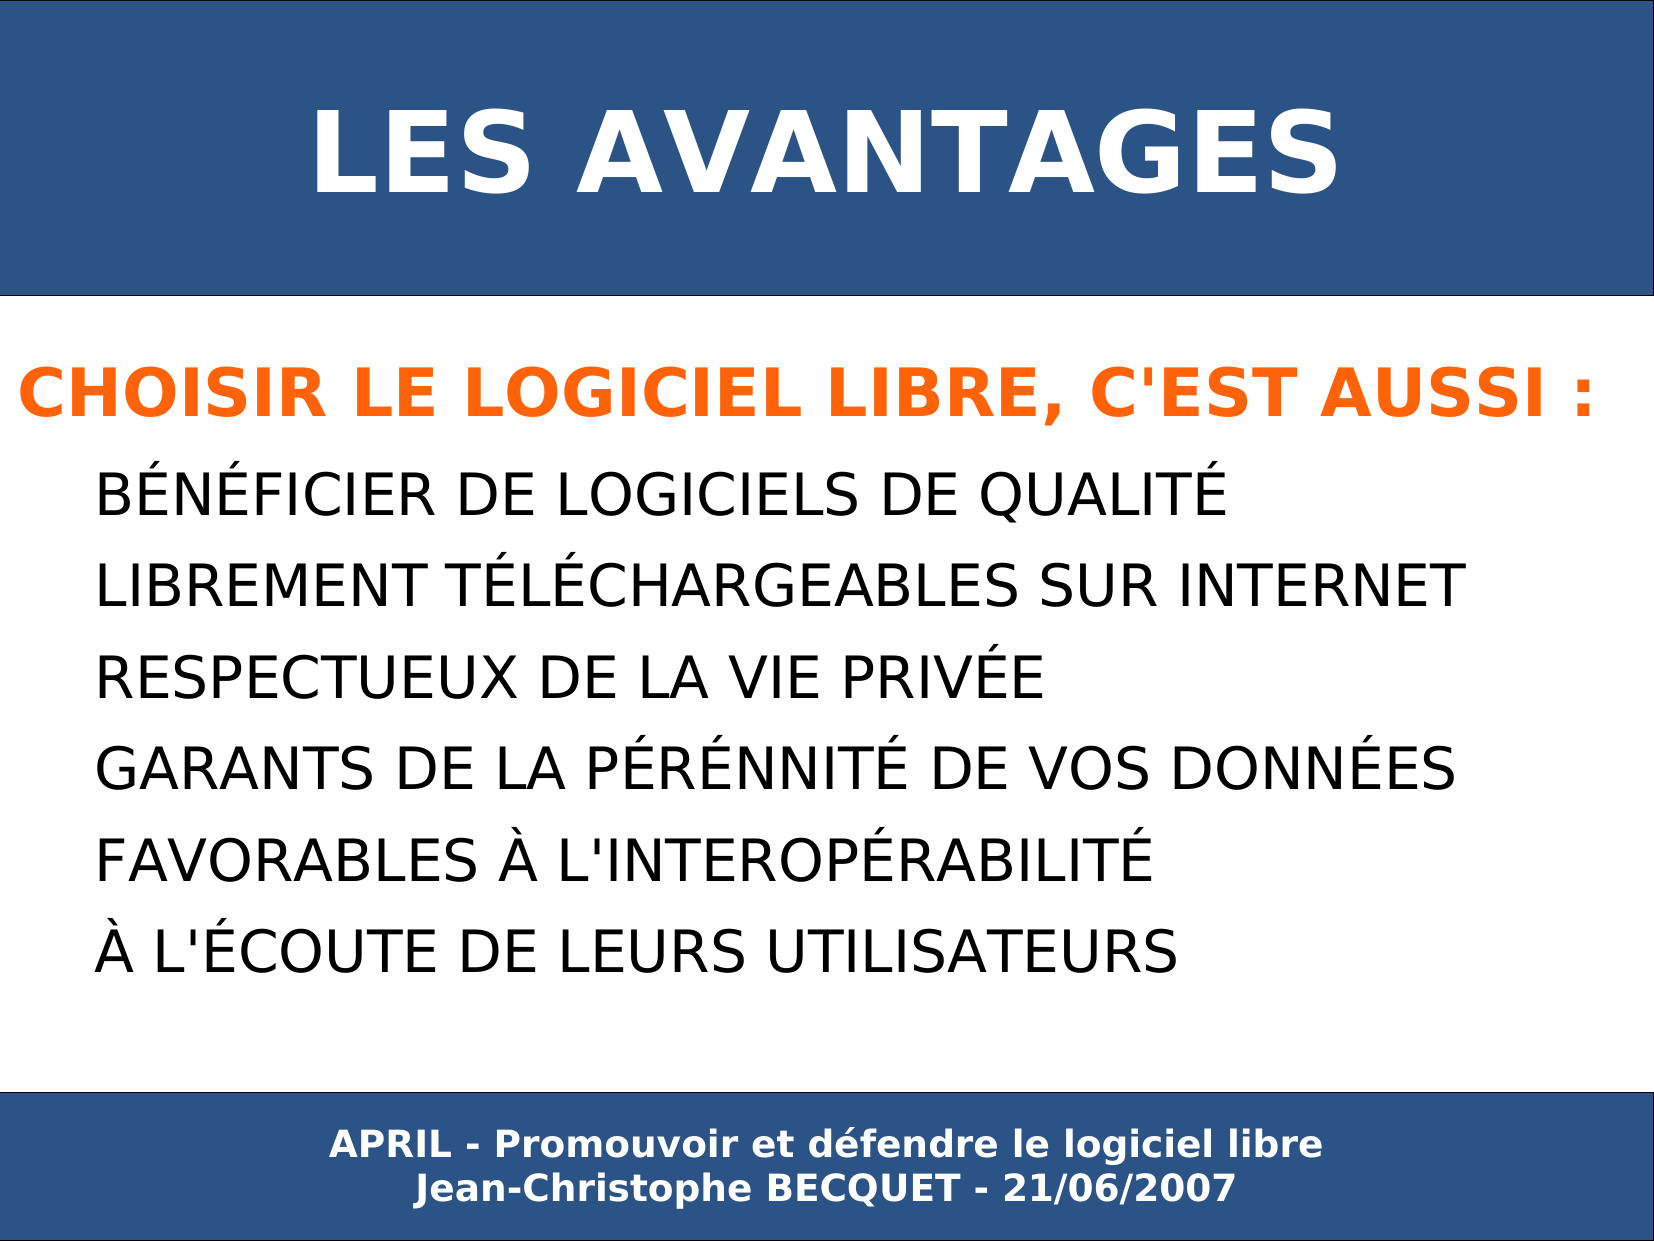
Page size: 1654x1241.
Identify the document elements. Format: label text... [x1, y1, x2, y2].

title LES AVANTAGES [82, 56, 1571, 250]
list CHOISIR LE LOGICIEL LIBRE, C'EST AUSSI : BÉNÉFICIER DE LOGICIELS DE QUALITÉ LIBREMENT TÉLÉCHARGEABLES SUR INTERNET RESPECTUEUX DE LA VIE PRIVÉE GARANTS DE LA PÉRÉNNITÉ DE VOS DONNÉES FAVORABLES À L'INTEROPÉRABILITÉ À L'ÉCOUTE DE LEURS UTILISATEURS [0, 354, 1654, 987]
